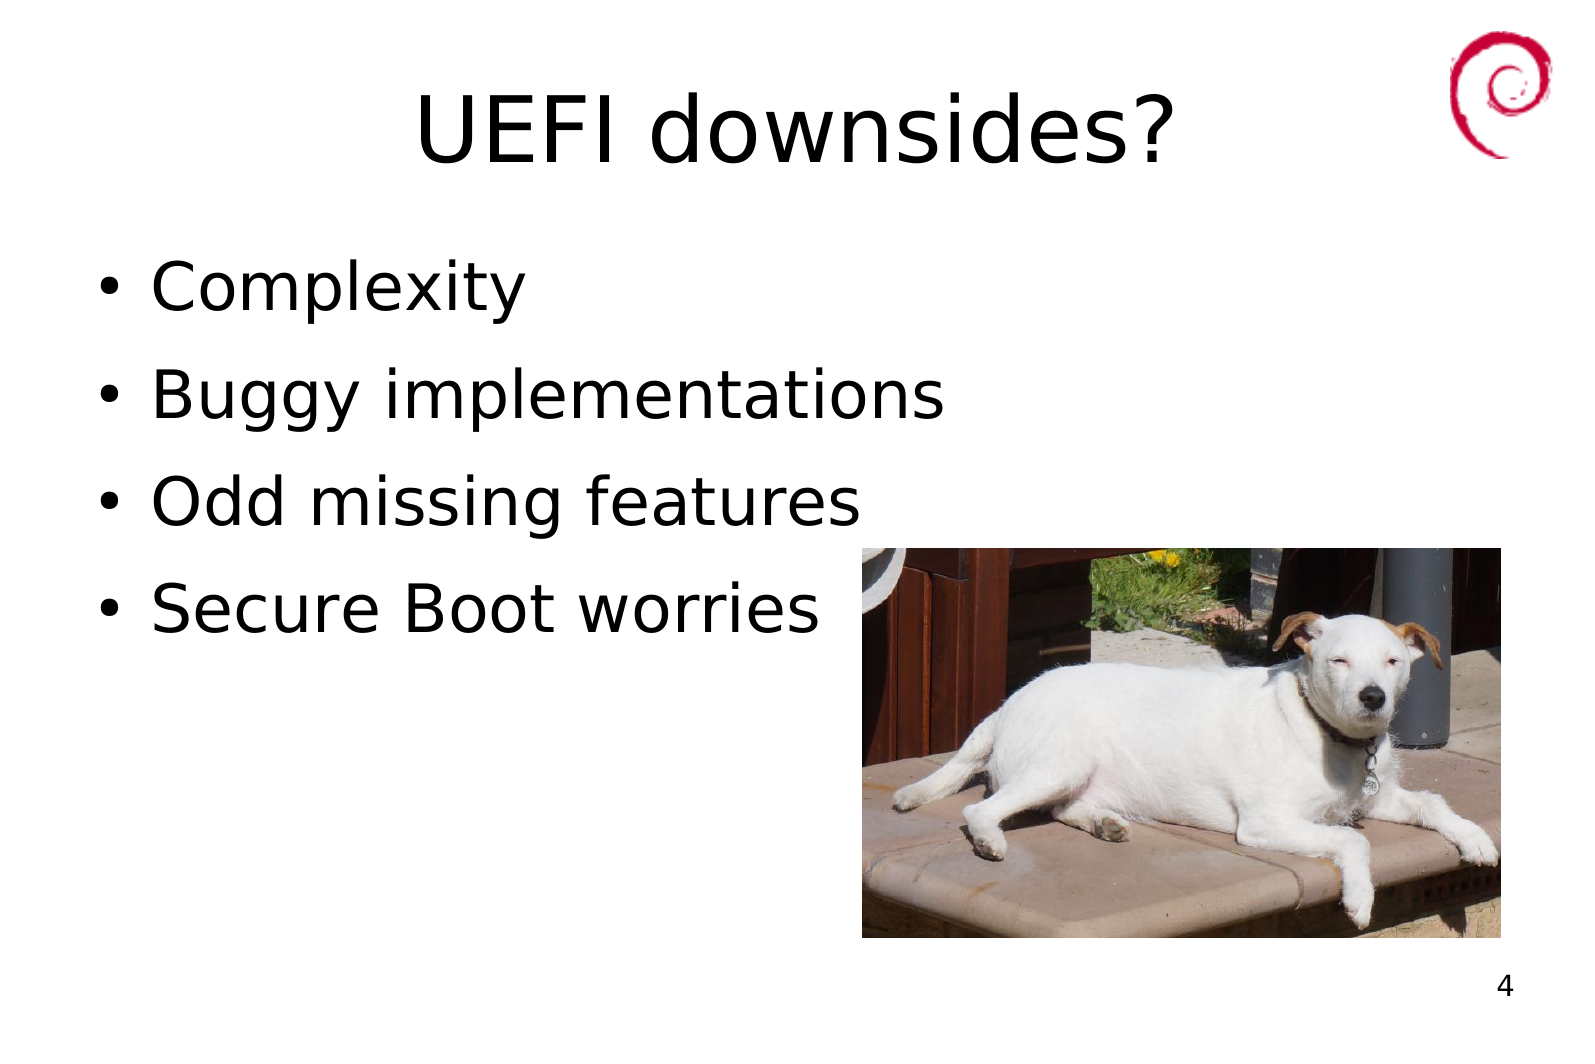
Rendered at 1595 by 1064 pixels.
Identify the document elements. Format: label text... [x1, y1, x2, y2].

picture [862, 548, 1501, 938]
picture [1450, 31, 1555, 159]
list Complexity Buggy implementations Odd missing features Secure Boot worries [79, 248, 1515, 1037]
title UEFI downsides? [79, 42, 1515, 221]
